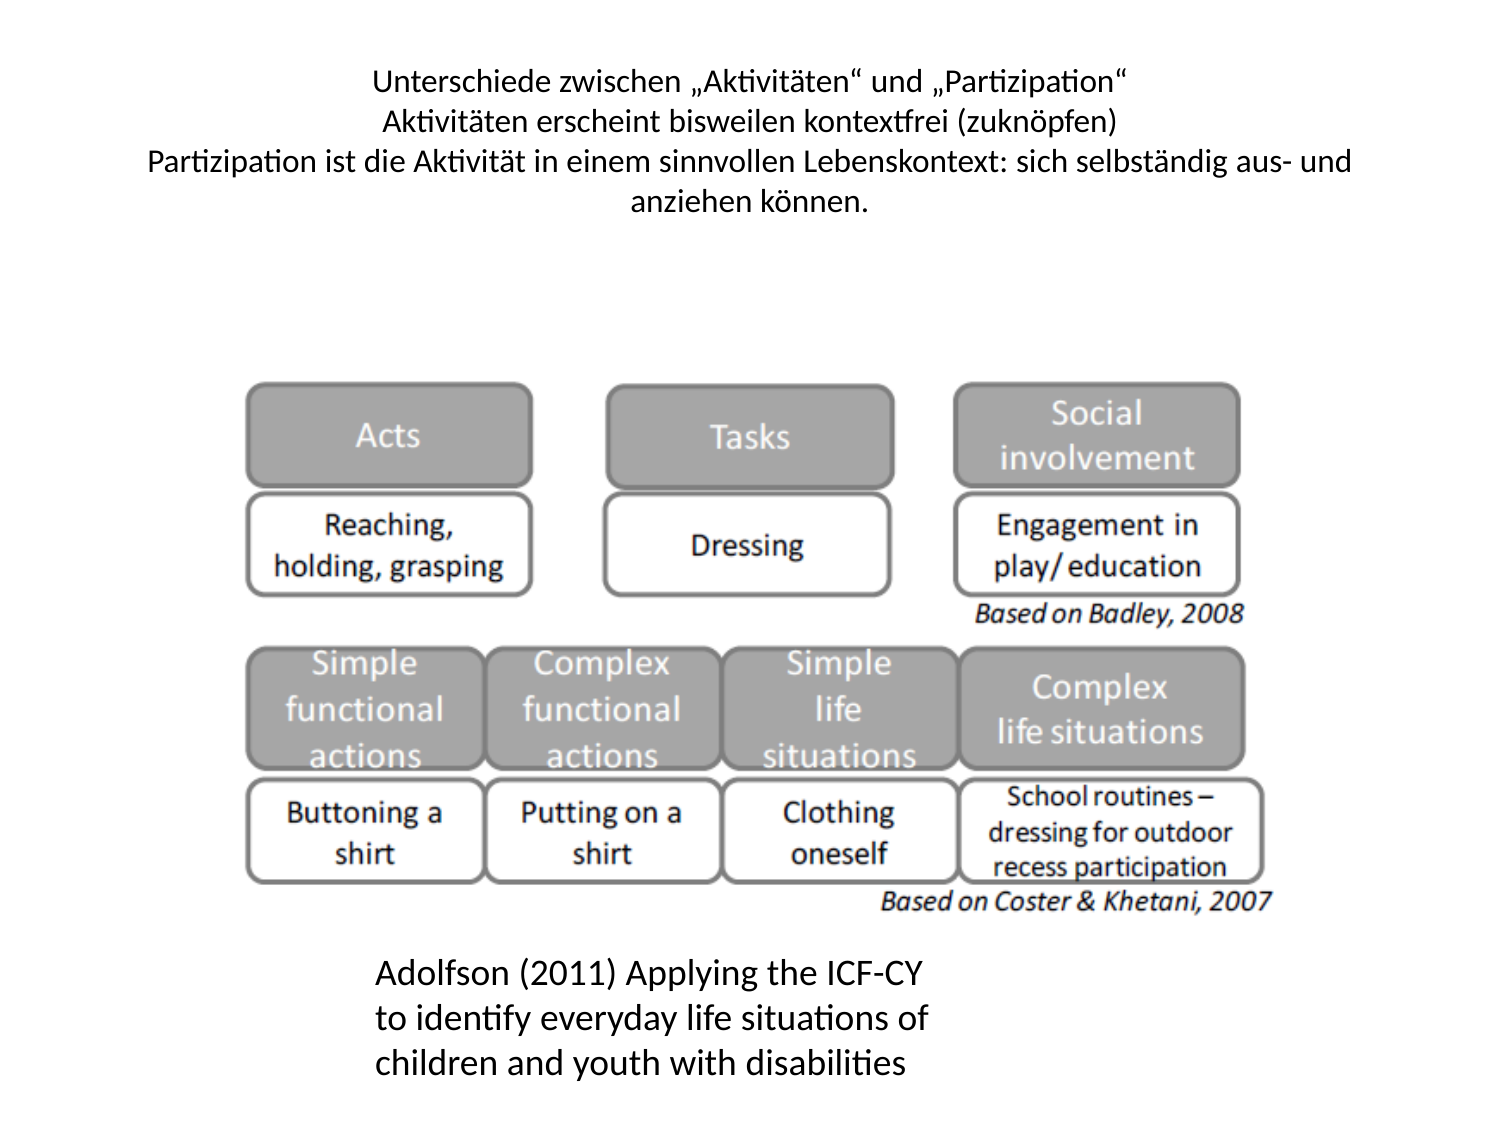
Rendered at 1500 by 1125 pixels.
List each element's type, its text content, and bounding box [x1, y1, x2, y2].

title Unterschiede zwischen „Aktivitäten“ und „Partizipation“ Aktivitäten erscheint bisweilen kontextfrei (zuknöpfen) Partizipation ist die Aktivität in einem sinnvollen Lebenskontext: sich selbständig aus- und anziehen können. [75, 45, 1426, 233]
picture [53, 290, 1400, 965]
text_box Adolfson (2011) Applying the ICF-CY to identify everyday life situations of children and youth with disabilities [360, 940, 1110, 1091]
